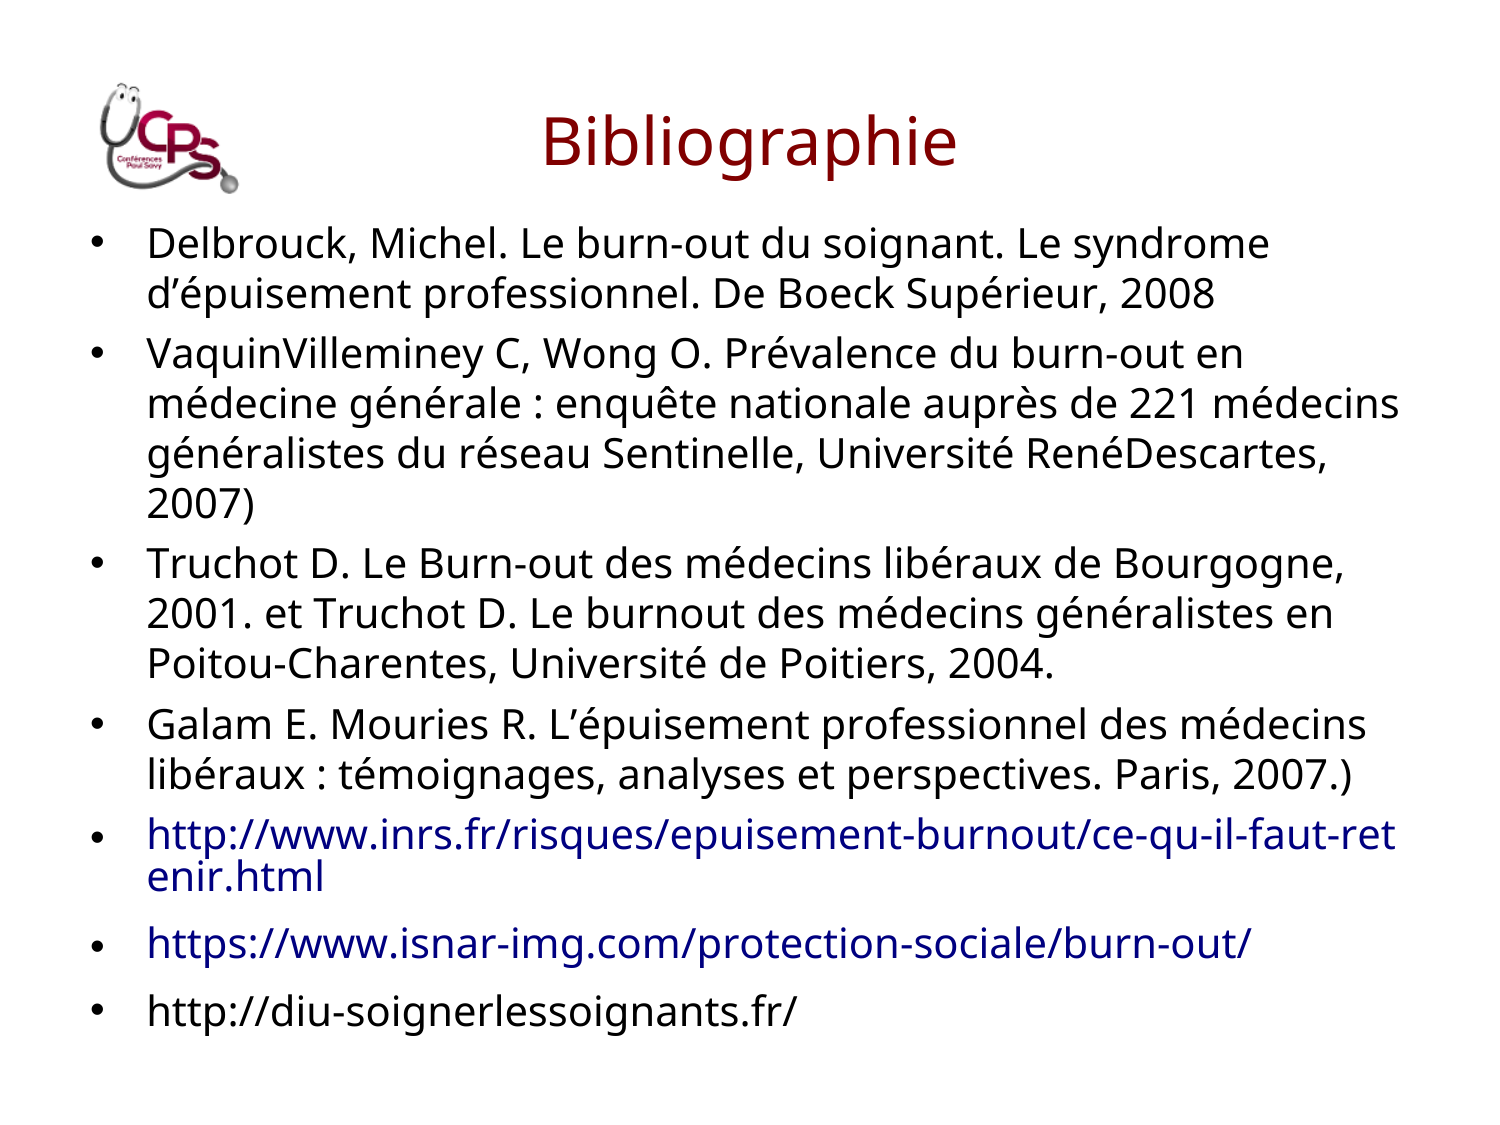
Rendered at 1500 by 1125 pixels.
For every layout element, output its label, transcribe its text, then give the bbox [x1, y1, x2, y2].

picture [75, 44, 263, 209]
title Bibliographie [263, 45, 1426, 208]
list Delbrouck, Michel. Le burn-out du soignant. Le syndrome d’épuisement professionnel. De Boeck Supérieur, 2008 VaquinVilleminey C, Wong O. Prévalence du burn-out en médecine générale : enquête nationale auprès de 221 médecins généralistes du réseau Sentinelle, Université RenéDescartes, 2007) Truchot D. Le Burn-out des médecins libéraux de Bourgogne, 2001. et Truchot D. Le burnout des médecins généralistes en Poitou-Charentes, Université de Poitiers, 2004. Galam E. Mouries R. L’épuisement professionnel des médecins libéraux : témoignages, analyses et perspectives. Paris, 2007.) http://www.inrs.fr/risques/epuisement-burnout/ce-qu-il-faut-retenir.html https://www.isnar-img.com/protection-sociale/burn-out/ http://diu-soignerlessoignants.fr/ [75, 208, 1426, 952]
